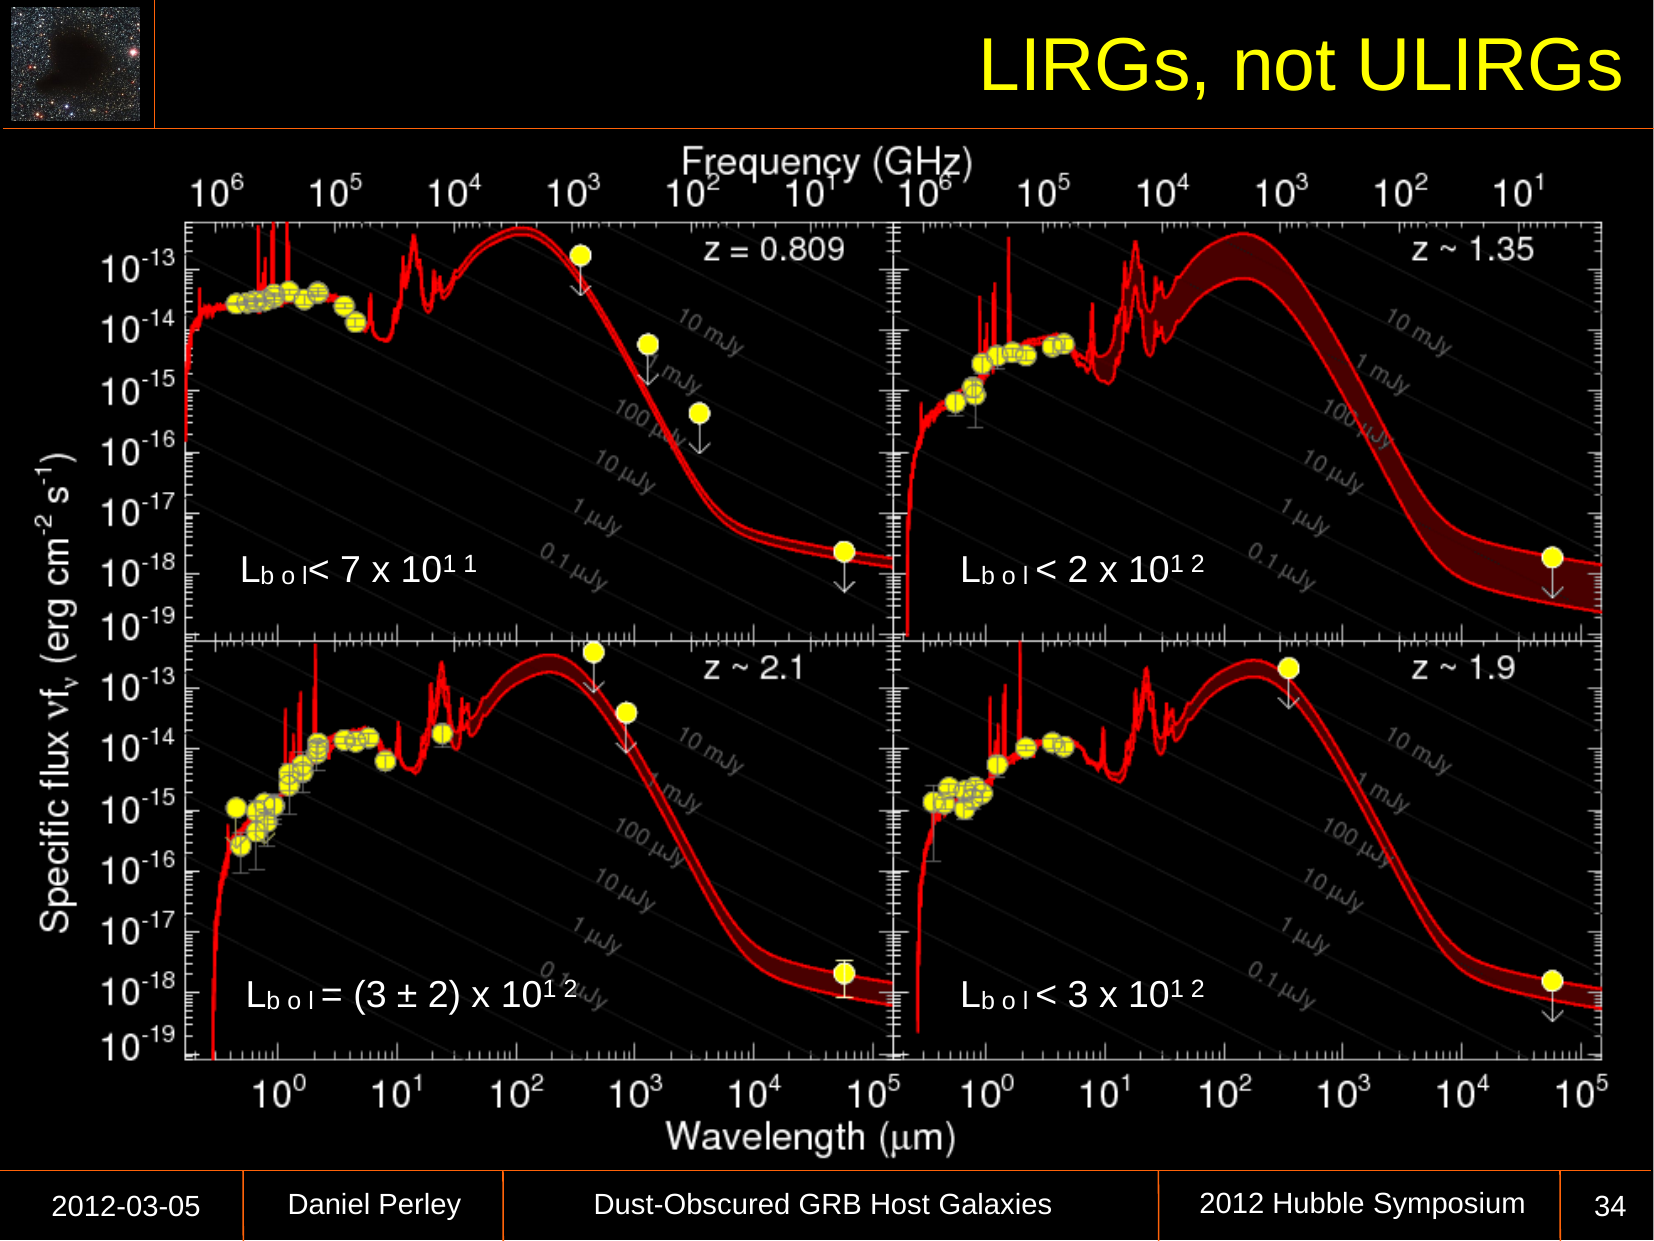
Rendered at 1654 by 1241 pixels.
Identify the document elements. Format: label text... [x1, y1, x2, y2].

text_box Lb o l = (3 ± 2) x 101 2 [230, 965, 601, 1034]
text_box Lb o l < 3 x 101 2 [945, 965, 1276, 1034]
picture [30, 138, 1626, 1160]
text_box Lb o l< 7 x 101 1 [225, 540, 526, 609]
title LIRGs, not ULIRGs [594, 21, 1624, 108]
text_box Lb o l < 2 x 101 2 [945, 540, 1246, 609]
picture [11, 7, 140, 121]
